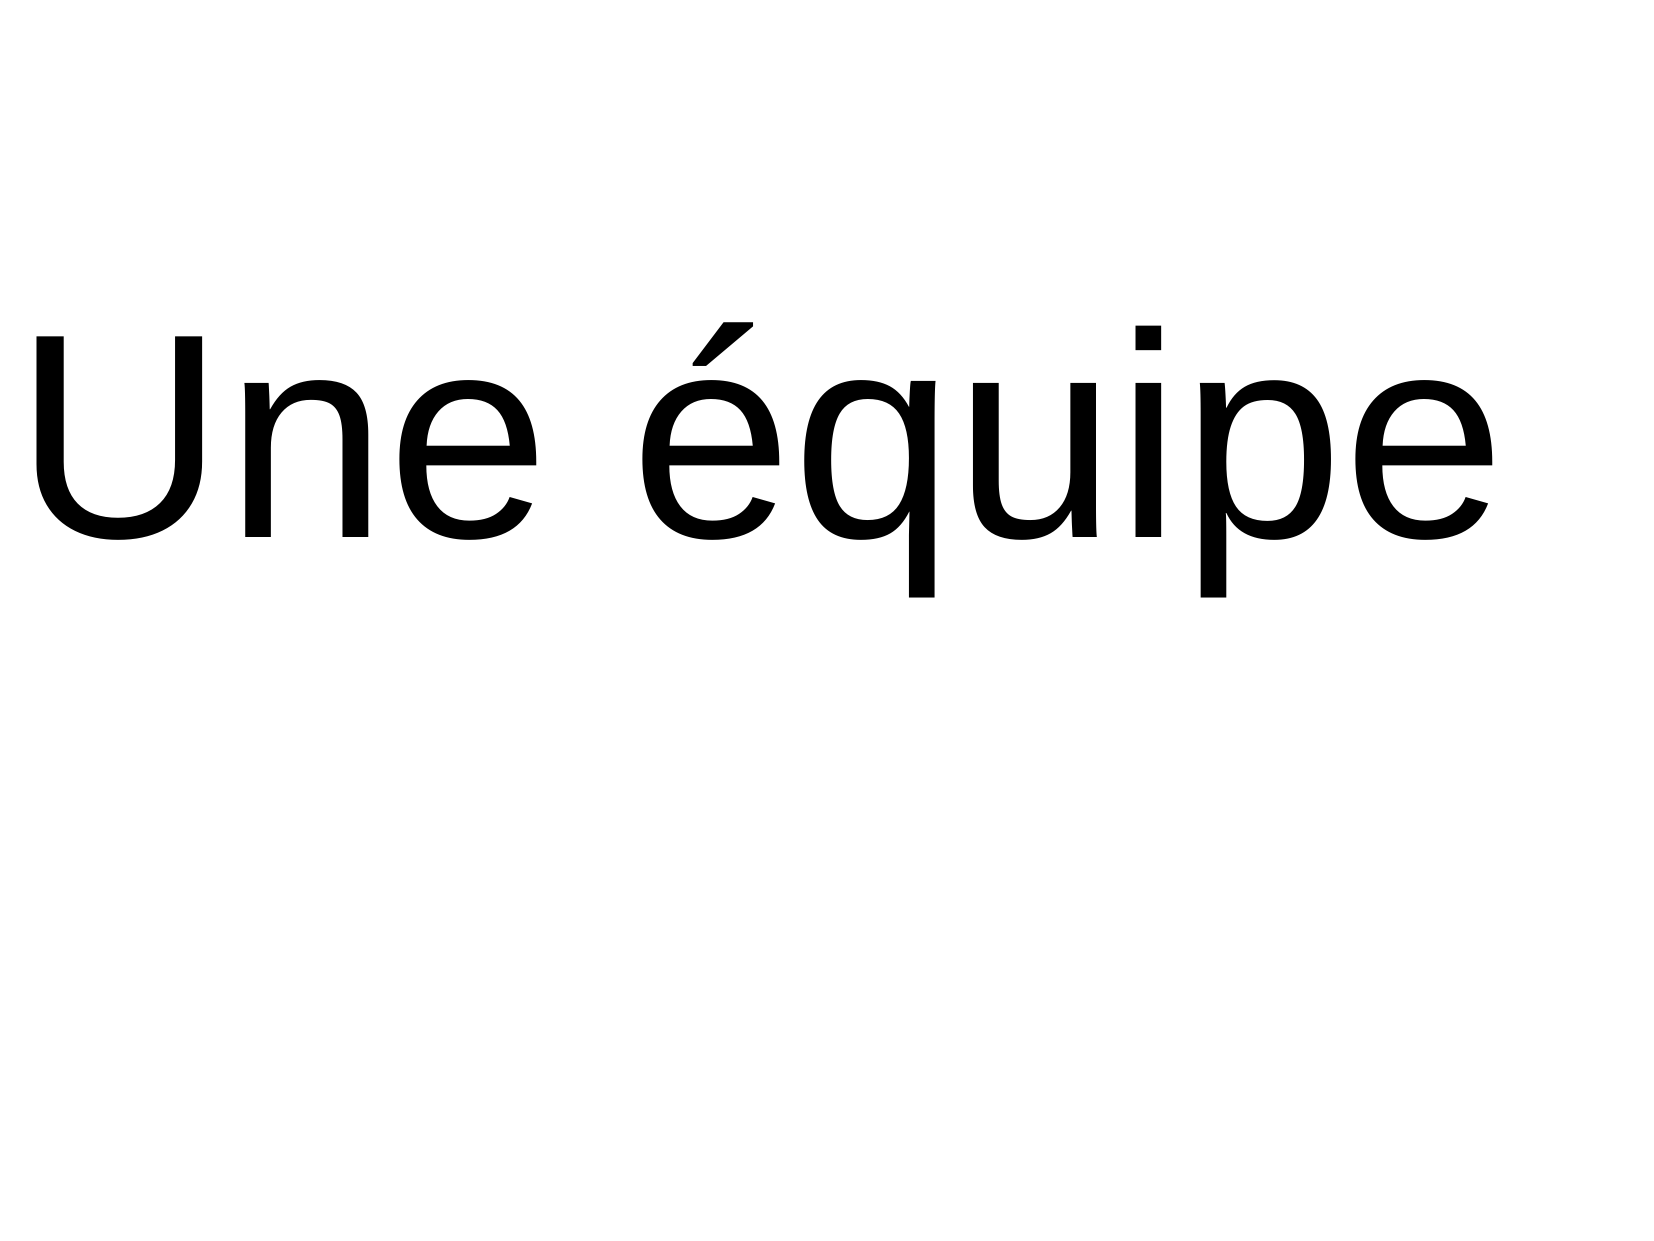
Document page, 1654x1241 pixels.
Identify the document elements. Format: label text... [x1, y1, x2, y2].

text_box Une équipe [0, 265, 1625, 607]
